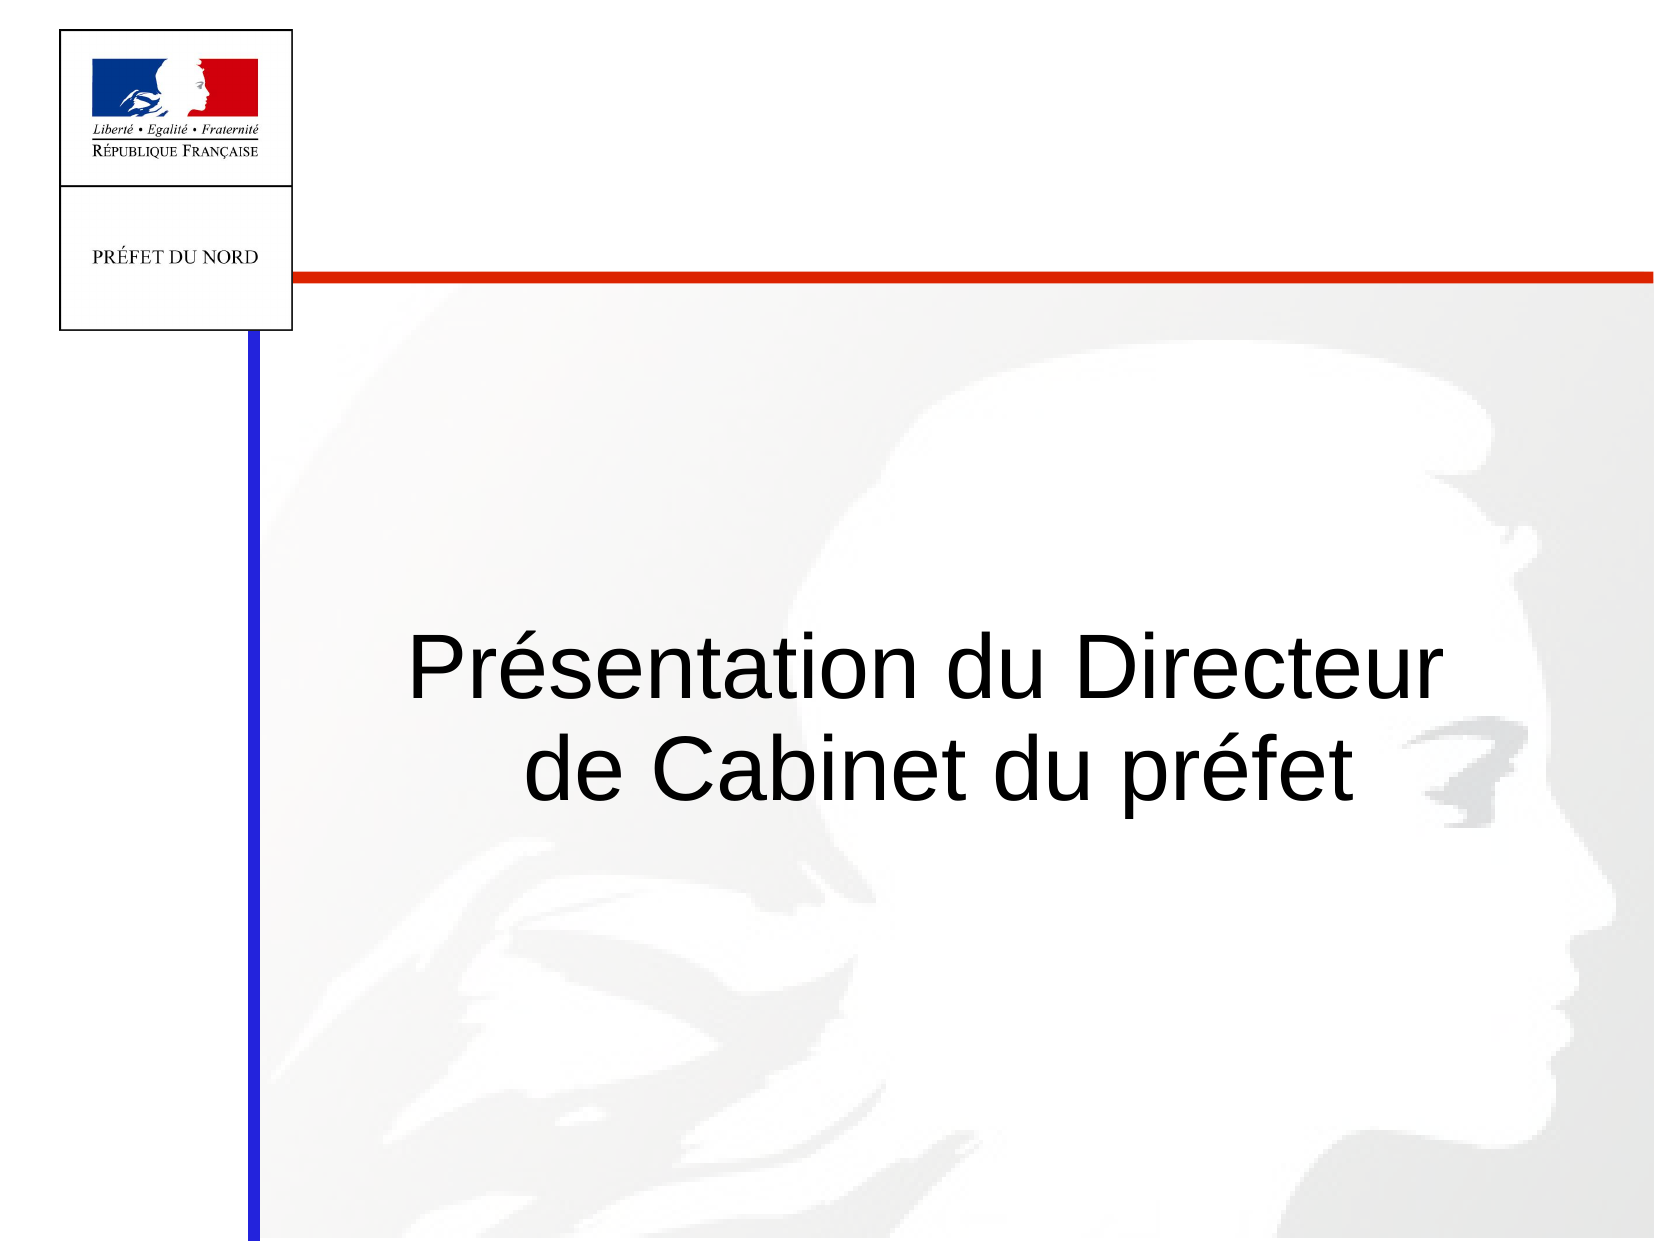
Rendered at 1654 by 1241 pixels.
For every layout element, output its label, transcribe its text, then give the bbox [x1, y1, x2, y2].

text_box [248, 331, 260, 1241]
text_box [293, 271, 1654, 284]
title Présentation du Directeur de Cabinet du préfet [307, 614, 1571, 822]
picture [59, 29, 1654, 1238]
